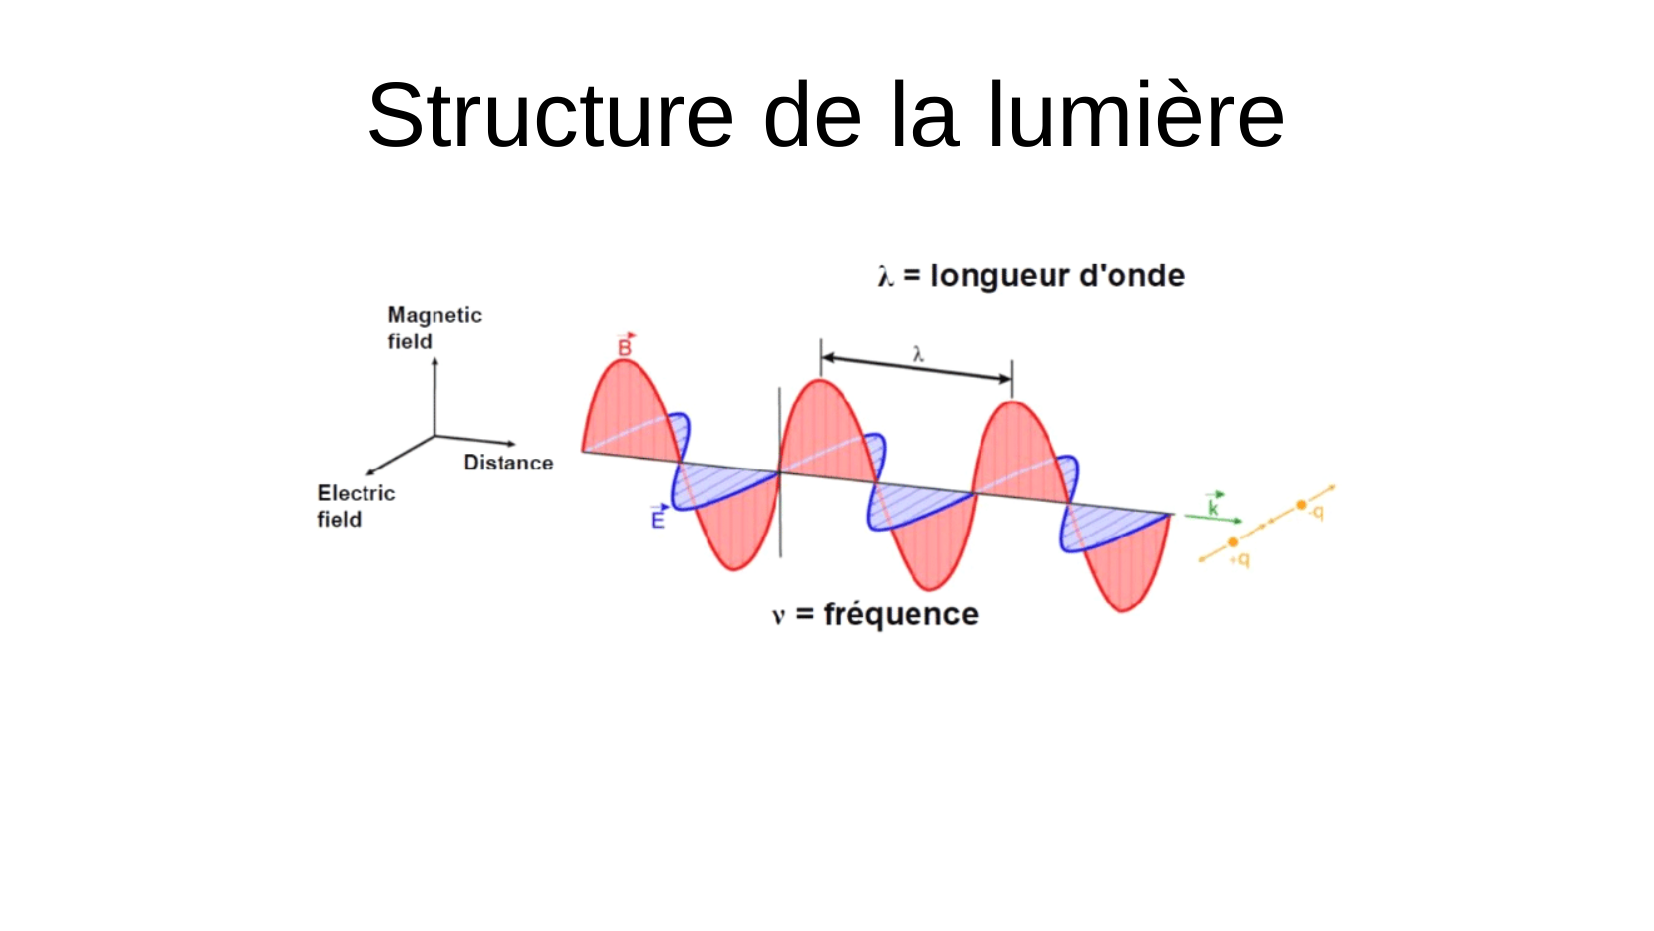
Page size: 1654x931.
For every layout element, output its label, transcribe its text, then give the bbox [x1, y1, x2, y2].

picture [300, 259, 1364, 676]
title Structure de la lumière [82, 37, 1571, 193]
